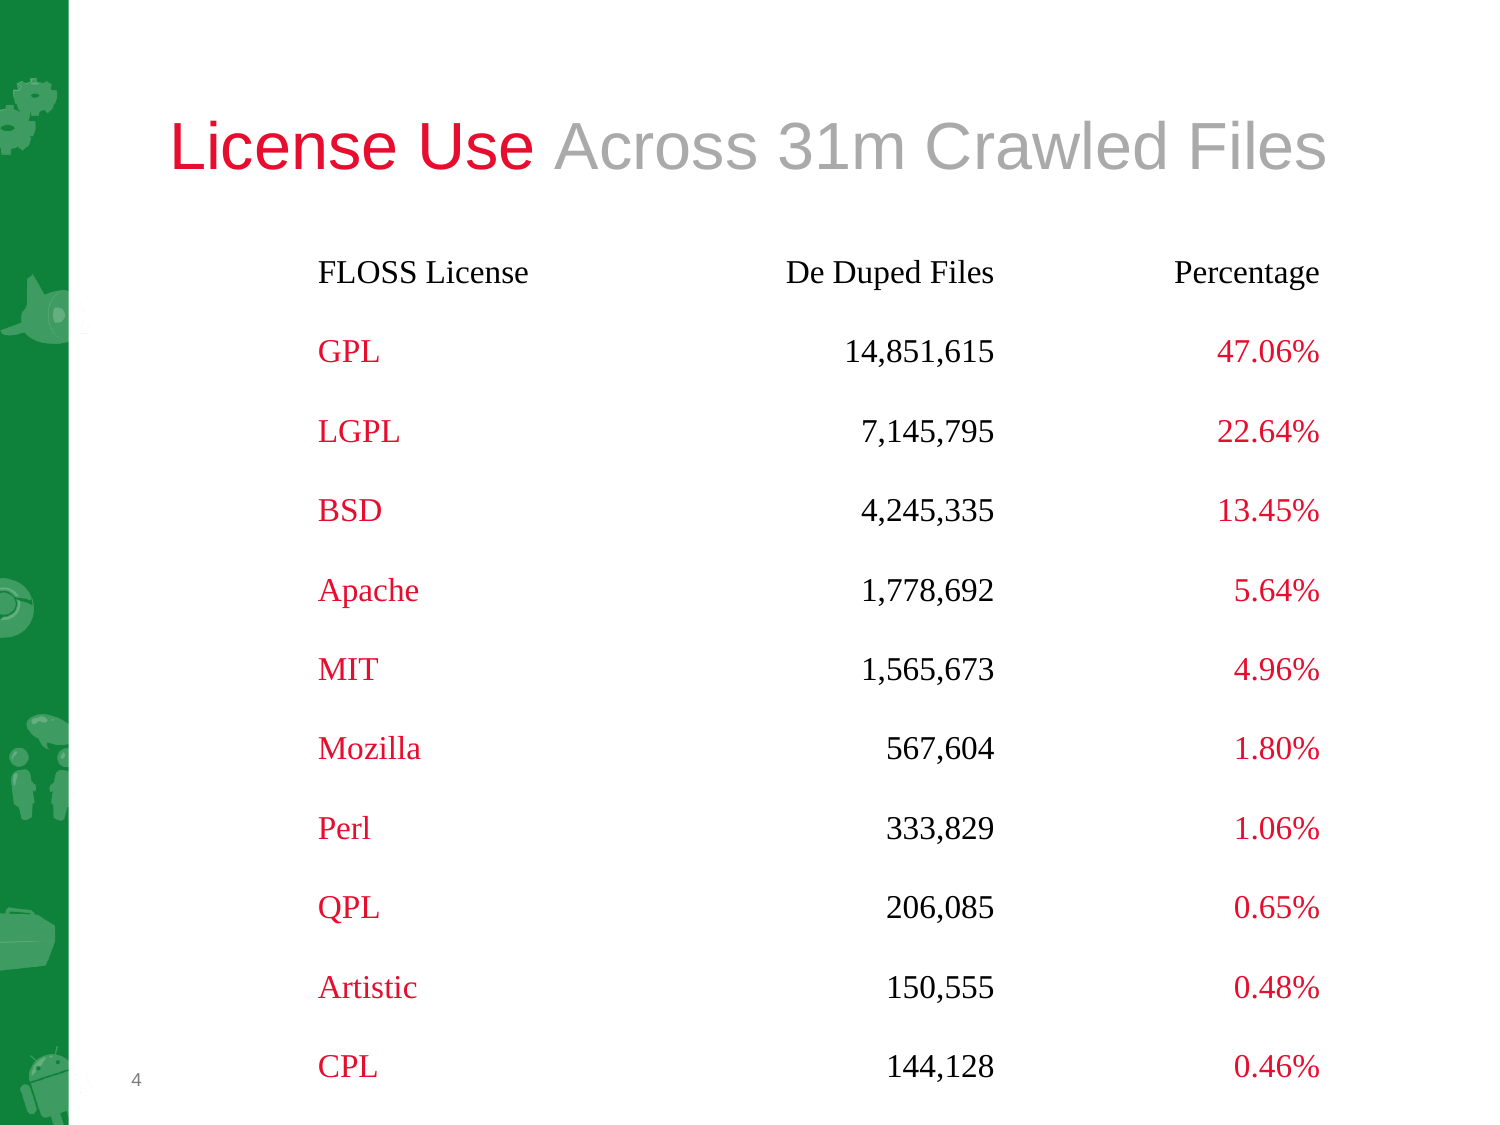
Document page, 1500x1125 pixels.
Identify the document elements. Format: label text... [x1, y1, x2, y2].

table_cell 144,128 [685, 1012, 1010, 1091]
table_cell 47.06% [1010, 297, 1335, 376]
table_cell MIT [302, 615, 685, 694]
table_cell 0.65% [1010, 853, 1335, 932]
table_cell CPL [302, 1012, 685, 1091]
table_cell 206,085 [685, 853, 1010, 932]
table_cell 4.96% [1010, 615, 1335, 694]
table_cell GPL [302, 297, 685, 376]
table_cell 150,555 [685, 932, 1010, 1012]
table_cell 5.64% [1010, 535, 1335, 615]
table_cell 0.46% [1010, 1012, 1335, 1091]
table_cell 0.48% [1010, 932, 1335, 1012]
table_cell 1,565,673 [685, 615, 1010, 694]
picture [0, 907, 56, 972]
table_cell LGPL [302, 376, 685, 456]
table_cell Perl [302, 773, 685, 853]
picture [0, 274, 92, 344]
table_cell 13.45% [1010, 456, 1335, 535]
picture [20, 1046, 92, 1125]
table_header Percentage [1010, 217, 1335, 297]
table_cell Mozilla [302, 694, 685, 773]
picture [0, 78, 58, 155]
table_cell Artistic [302, 932, 685, 1012]
table_cell BSD [302, 456, 685, 535]
text_box <number> [116, 1061, 181, 1098]
table_cell Apache [302, 535, 685, 615]
table_cell 1.80% [1010, 694, 1335, 773]
table_header FLOSS License [302, 217, 685, 297]
table_cell QPL [302, 853, 685, 932]
picture [9, 714, 76, 821]
table_cell 4,245,335 [685, 456, 1010, 535]
table_cell 22.64% [1010, 376, 1335, 456]
table_header De Duped Files [685, 217, 1010, 297]
table_cell 567,604 [685, 694, 1010, 773]
table_cell 333,829 [685, 773, 1010, 853]
picture [0, 578, 34, 638]
table_cell 1.06% [1010, 773, 1335, 853]
table_cell 1,778,692 [685, 535, 1010, 615]
table_cell 14,851,615 [685, 297, 1010, 376]
text_box License Use Across 31m Crawled Files [154, 79, 1382, 192]
table_cell 7,145,795 [685, 376, 1010, 456]
